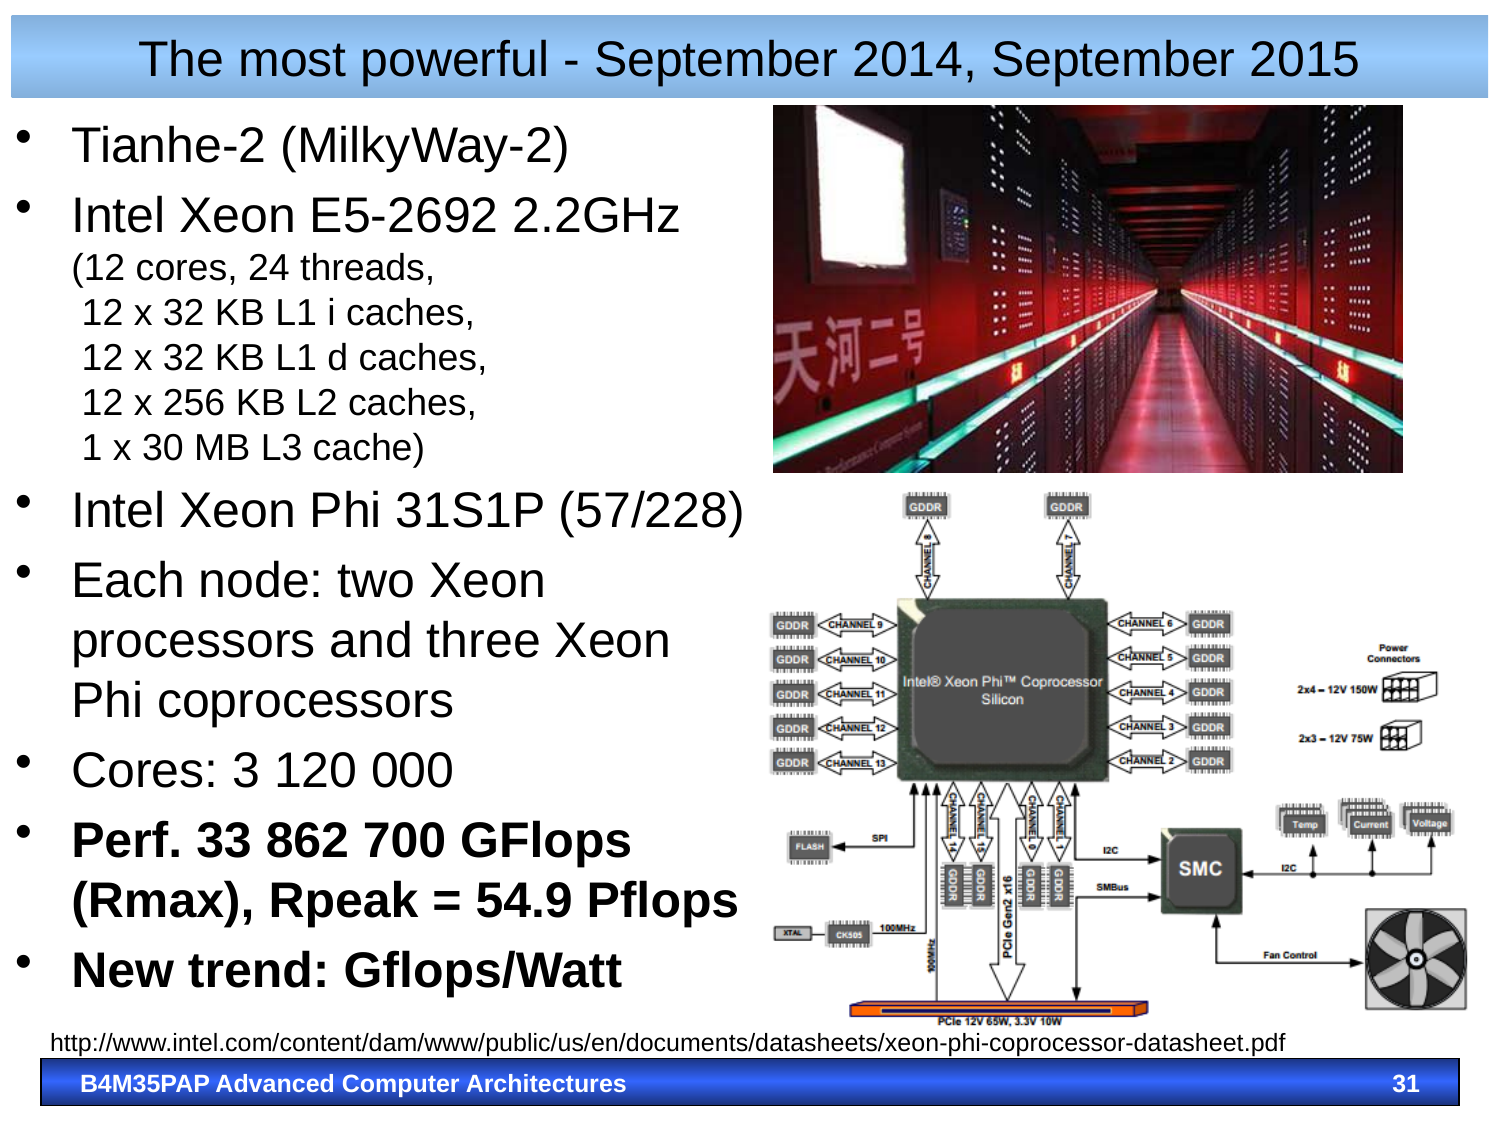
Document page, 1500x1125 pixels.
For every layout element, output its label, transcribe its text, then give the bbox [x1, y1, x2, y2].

picture [761, 480, 1470, 1019]
title The most powerful - September 2014, September 2015 [11, 15, 1489, 98]
text_box Tianhe-2 (MilkyWay-2) Intel Xeon E5-2692 2.2GHz (12 cores, 24 threads, 12 x 32 KB L1 i caches, 12 x 32 KB L1 d caches, 12 x 256 KB L2 caches, 1 x 30 MB L3 cache) Intel Xeon Phi 31S1P (57/228) Each node: two Xeon processors and three Xeon Phi coprocessors Cores: 3 120 000 Perf. 33 862 700 GFlops (Rmax), Rpeak = 54.9 Pflops New trend: Gflops/Watt [0, 105, 762, 1043]
text_box http://www.intel.com/content/dam/www/public/us/en/documents/datasheets/xeon-phi-coprocessor-datasheet.pdf [35, 1019, 1500, 1065]
picture [773, 105, 1403, 473]
